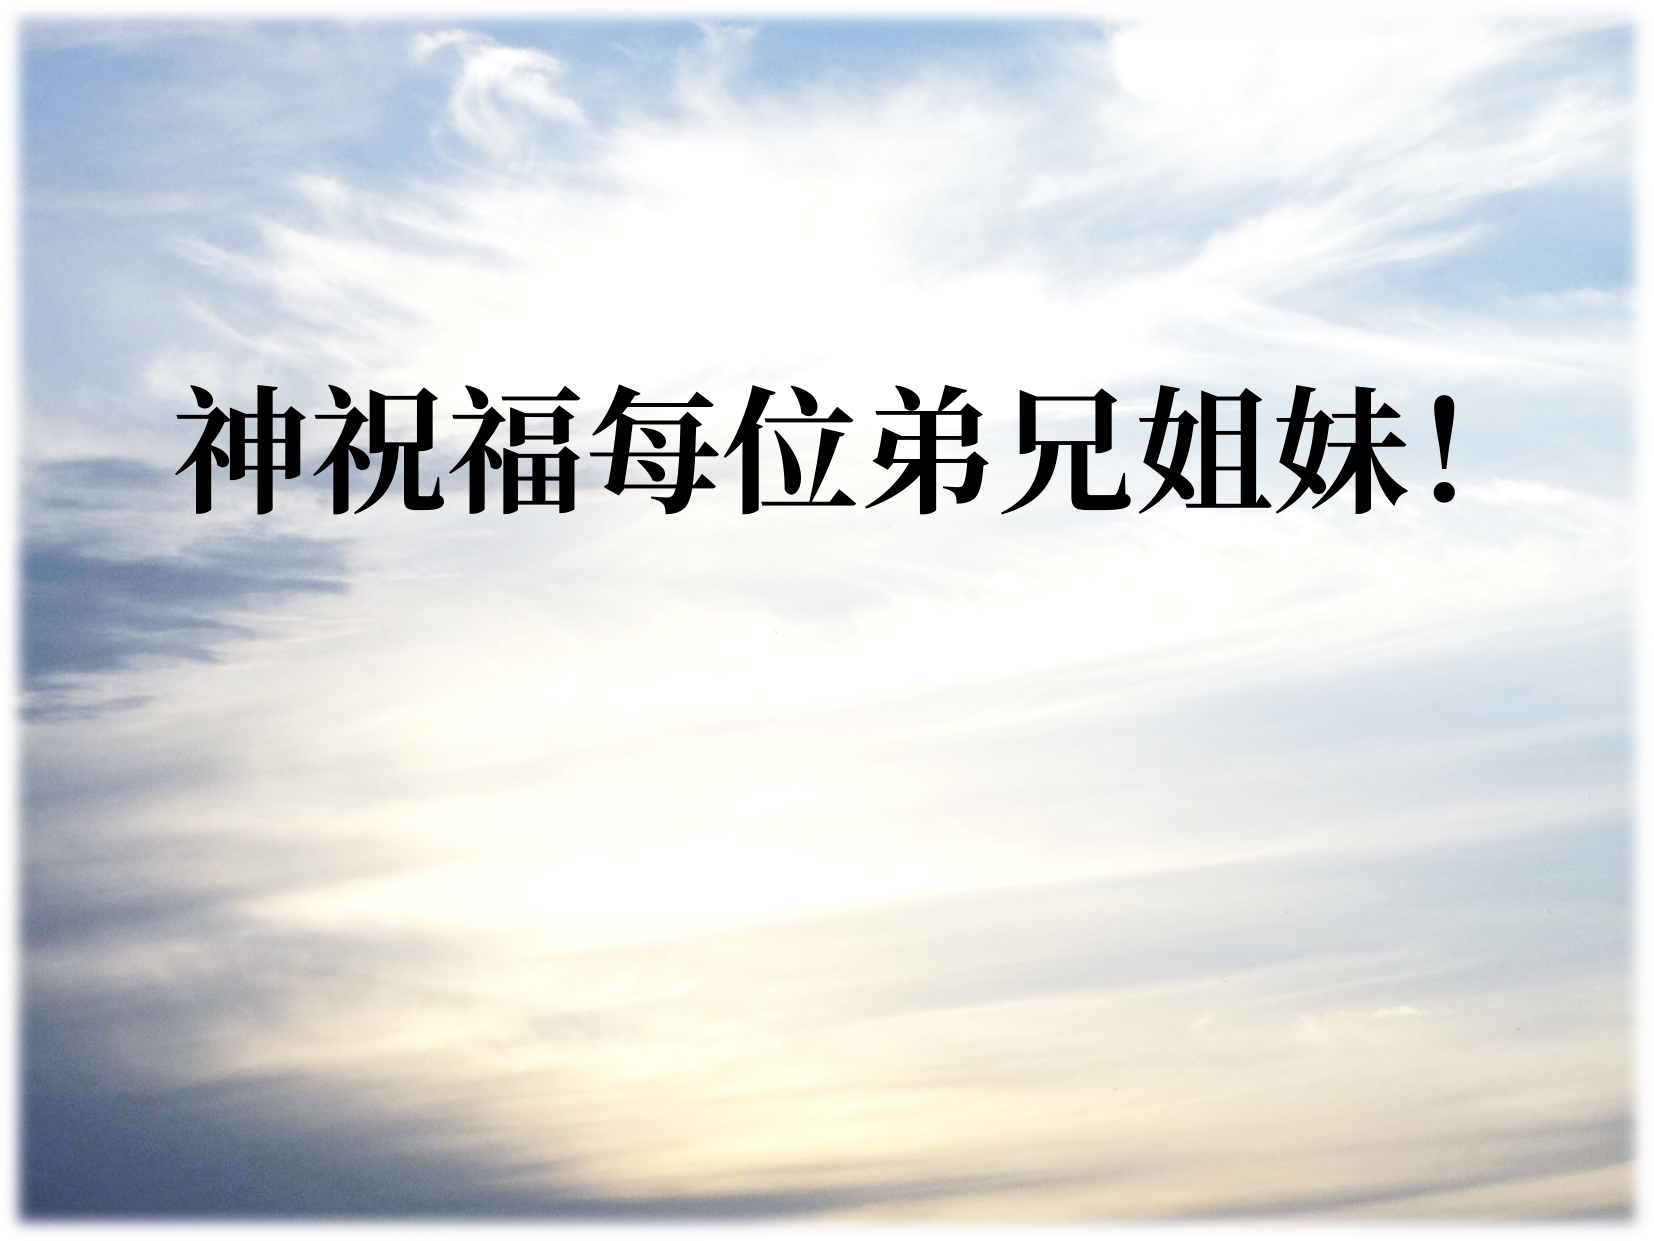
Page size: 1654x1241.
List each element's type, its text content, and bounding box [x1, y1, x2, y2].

picture [0, 0, 1654, 1241]
list 神祝福每位弟兄姐妹！ [82, 170, 1571, 1109]
